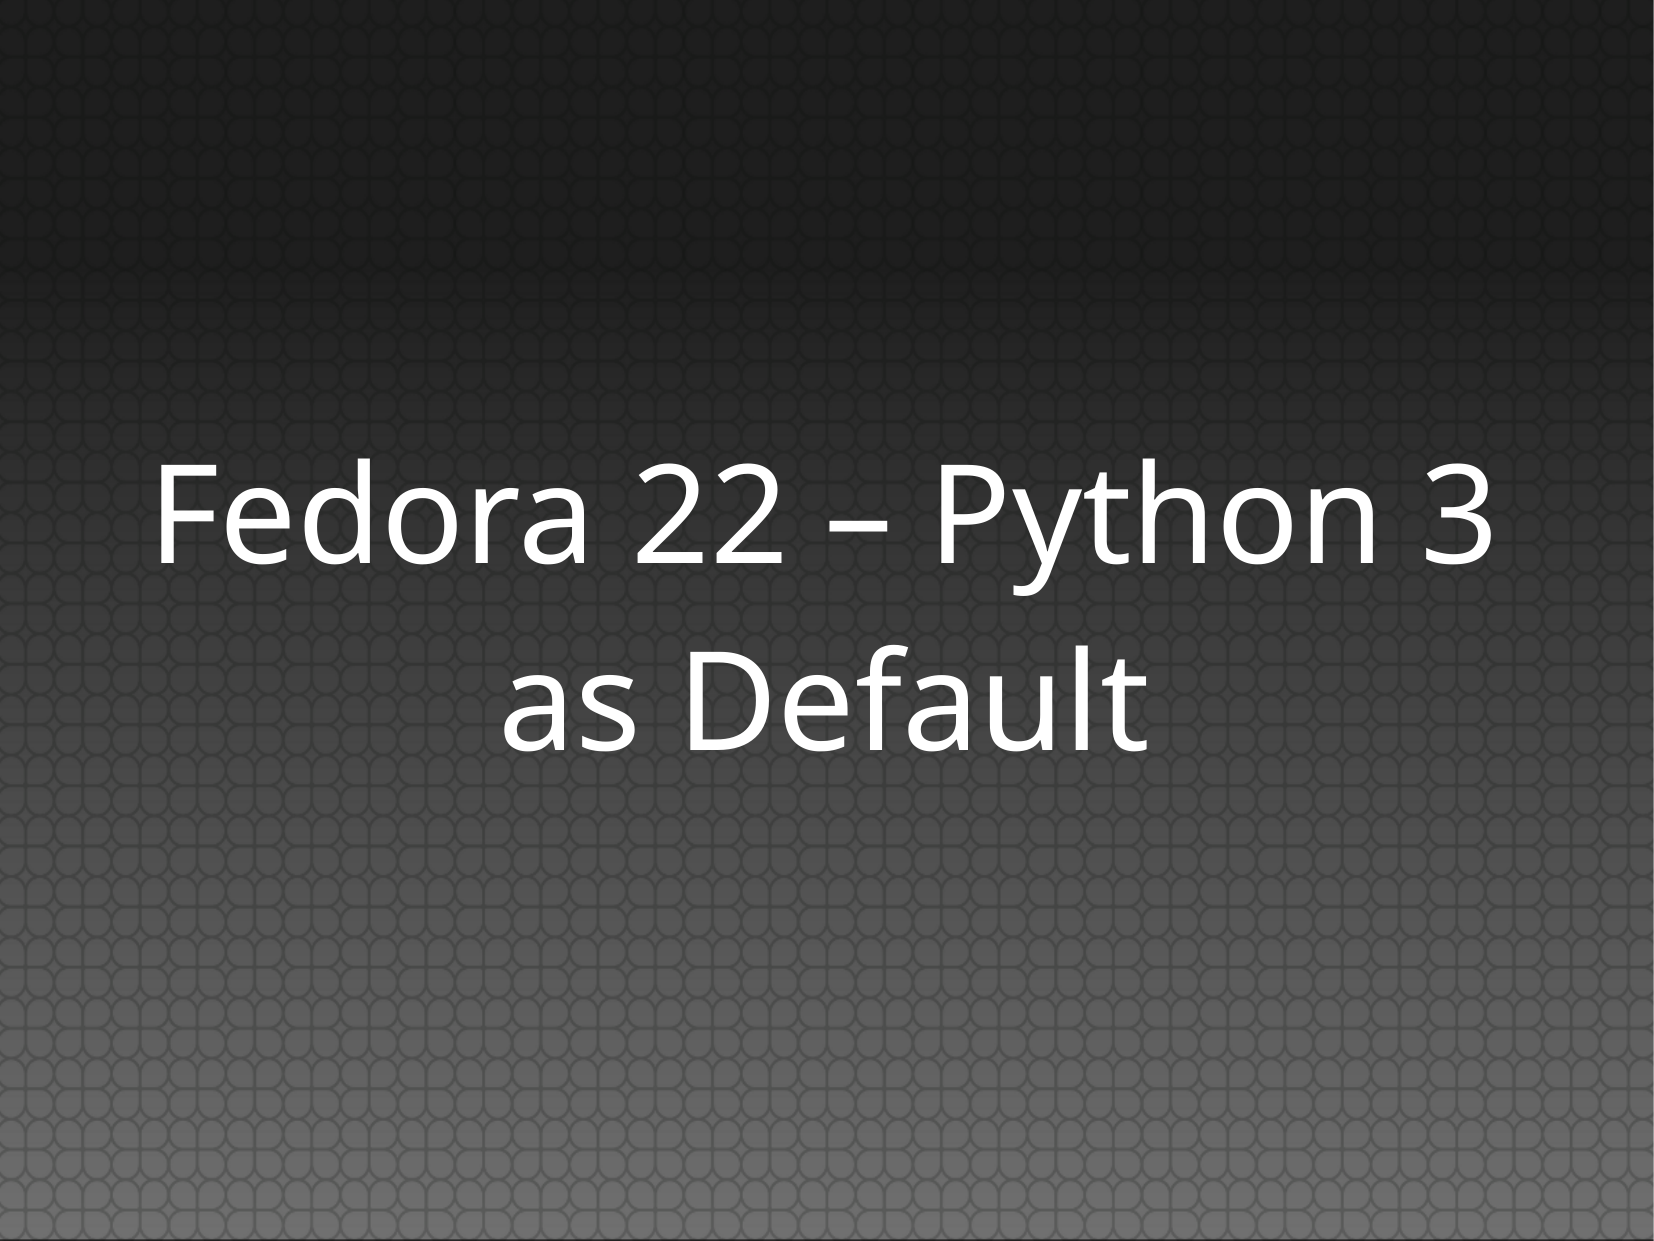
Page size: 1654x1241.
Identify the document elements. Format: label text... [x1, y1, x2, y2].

picture [0, 0, 1654, 1241]
title Fedora 22 – Python 3 as Default [80, 443, 1569, 765]
